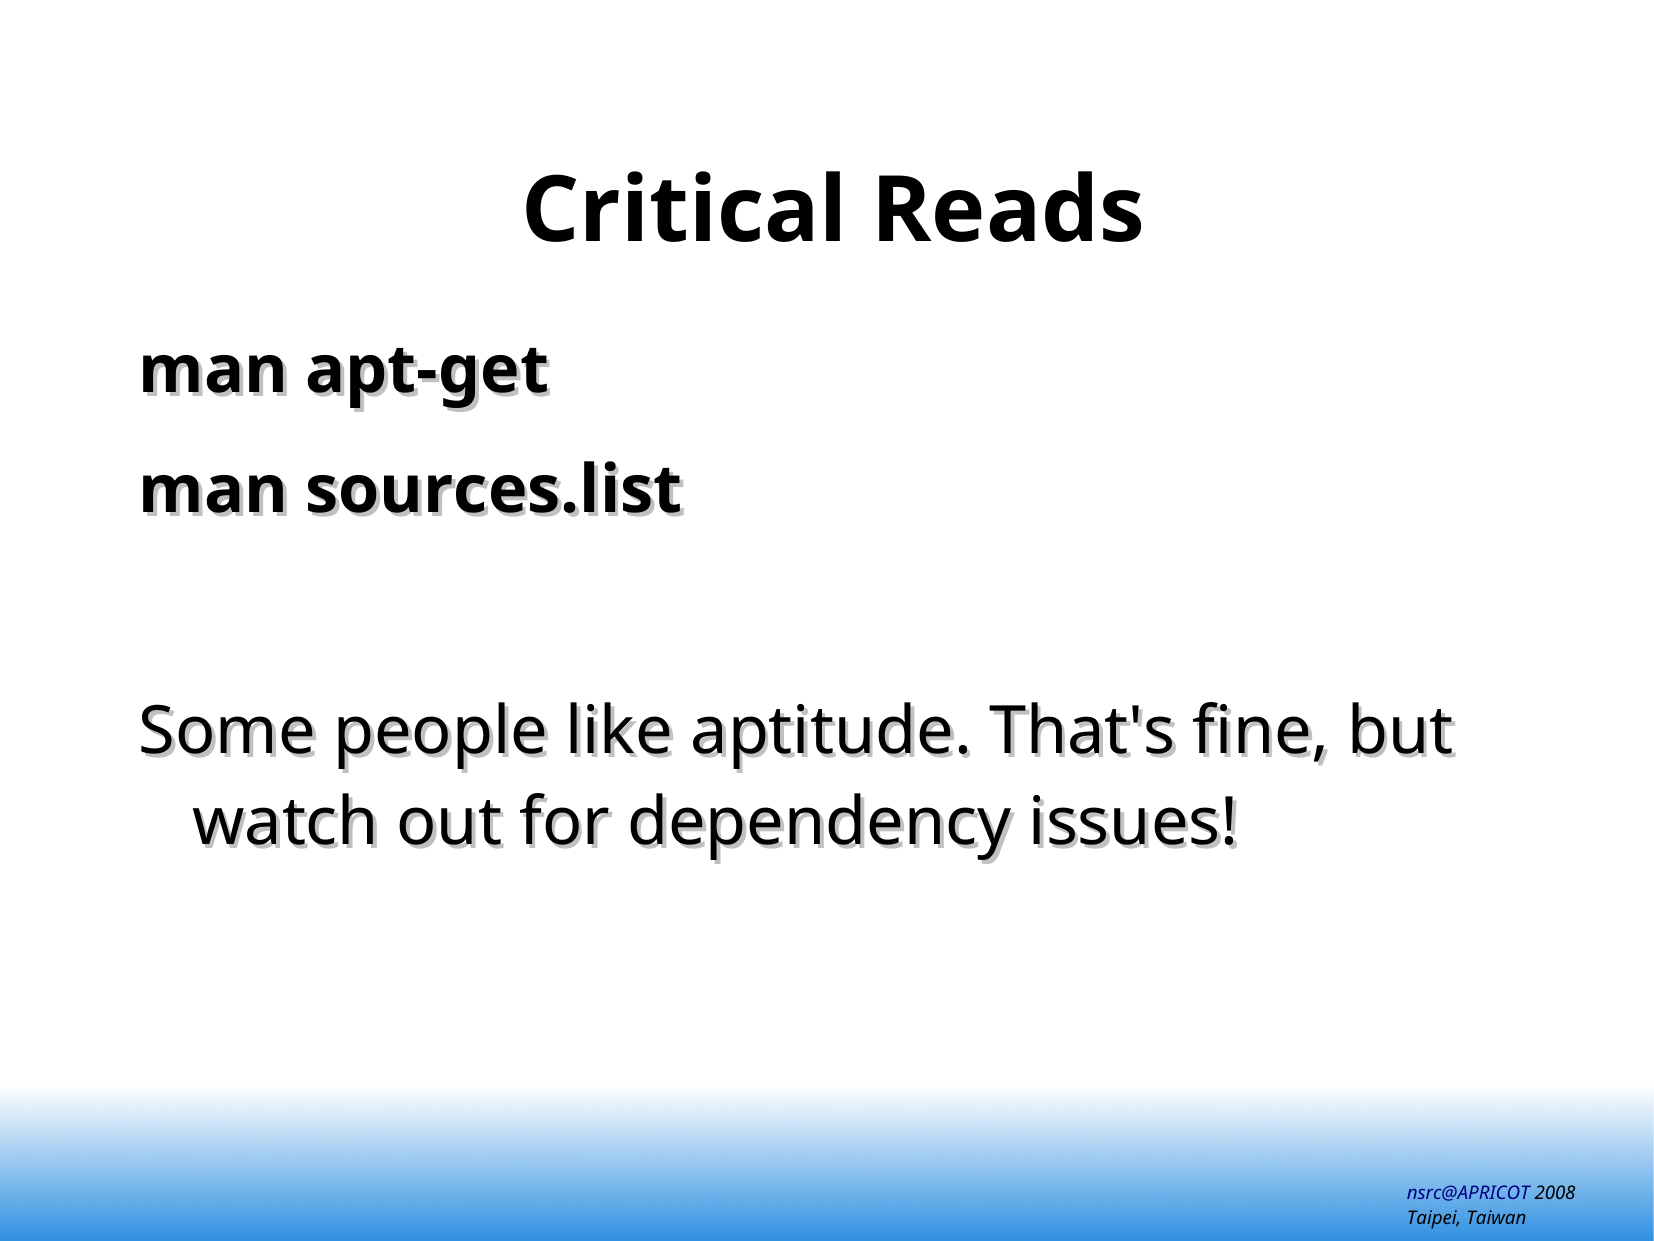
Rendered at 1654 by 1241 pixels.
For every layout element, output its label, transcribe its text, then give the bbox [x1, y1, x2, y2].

picture [0, 1083, 1654, 1241]
title Critical Reads [109, 102, 1558, 310]
list man apt-get man sources.list Some people like aptitude. That's fine, but watch out for dependency issues! [121, 321, 1543, 1104]
